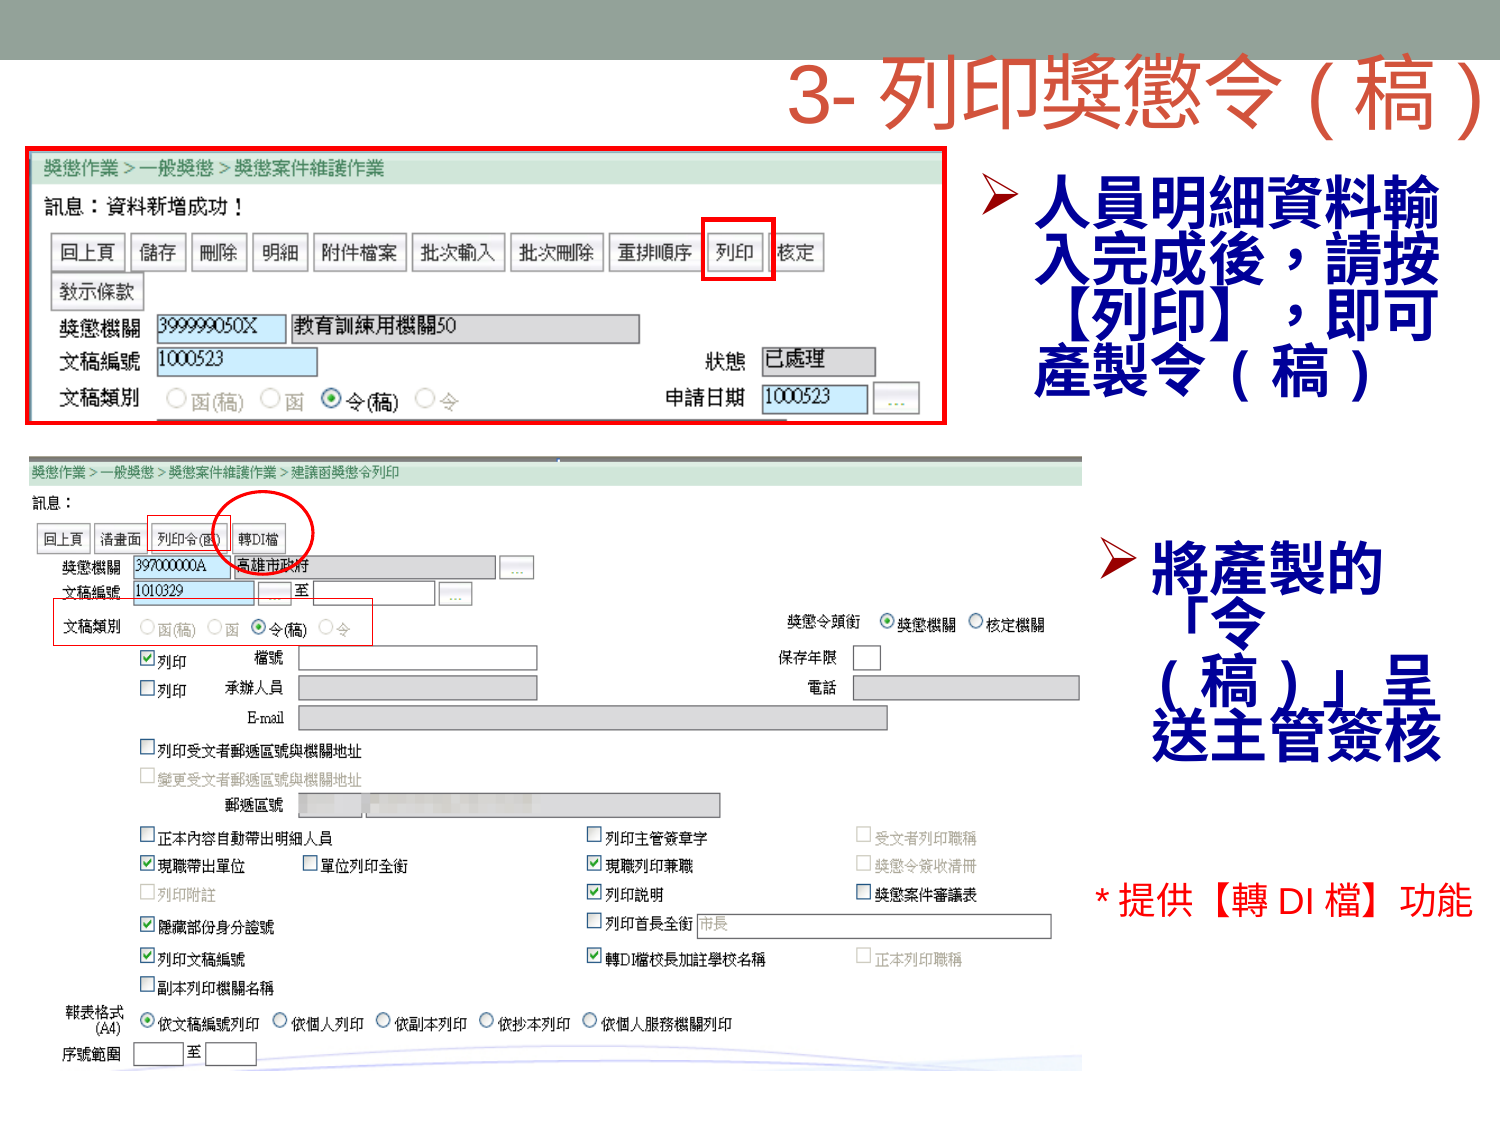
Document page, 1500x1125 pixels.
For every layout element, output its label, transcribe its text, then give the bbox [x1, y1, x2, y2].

picture [29, 456, 1082, 1071]
text_box *提供【轉DI檔】功能 [1080, 869, 1500, 930]
text_box 人員明細資料輸入完成後，請按【列印】，即可產製令(稿) [962, 172, 1459, 634]
picture [29, 150, 942, 421]
text_box 將產製的「令(稿)」呈送主管簽核 [1080, 456, 1459, 869]
title 3-列印獎懲令(稿) [53, 31, 1500, 149]
